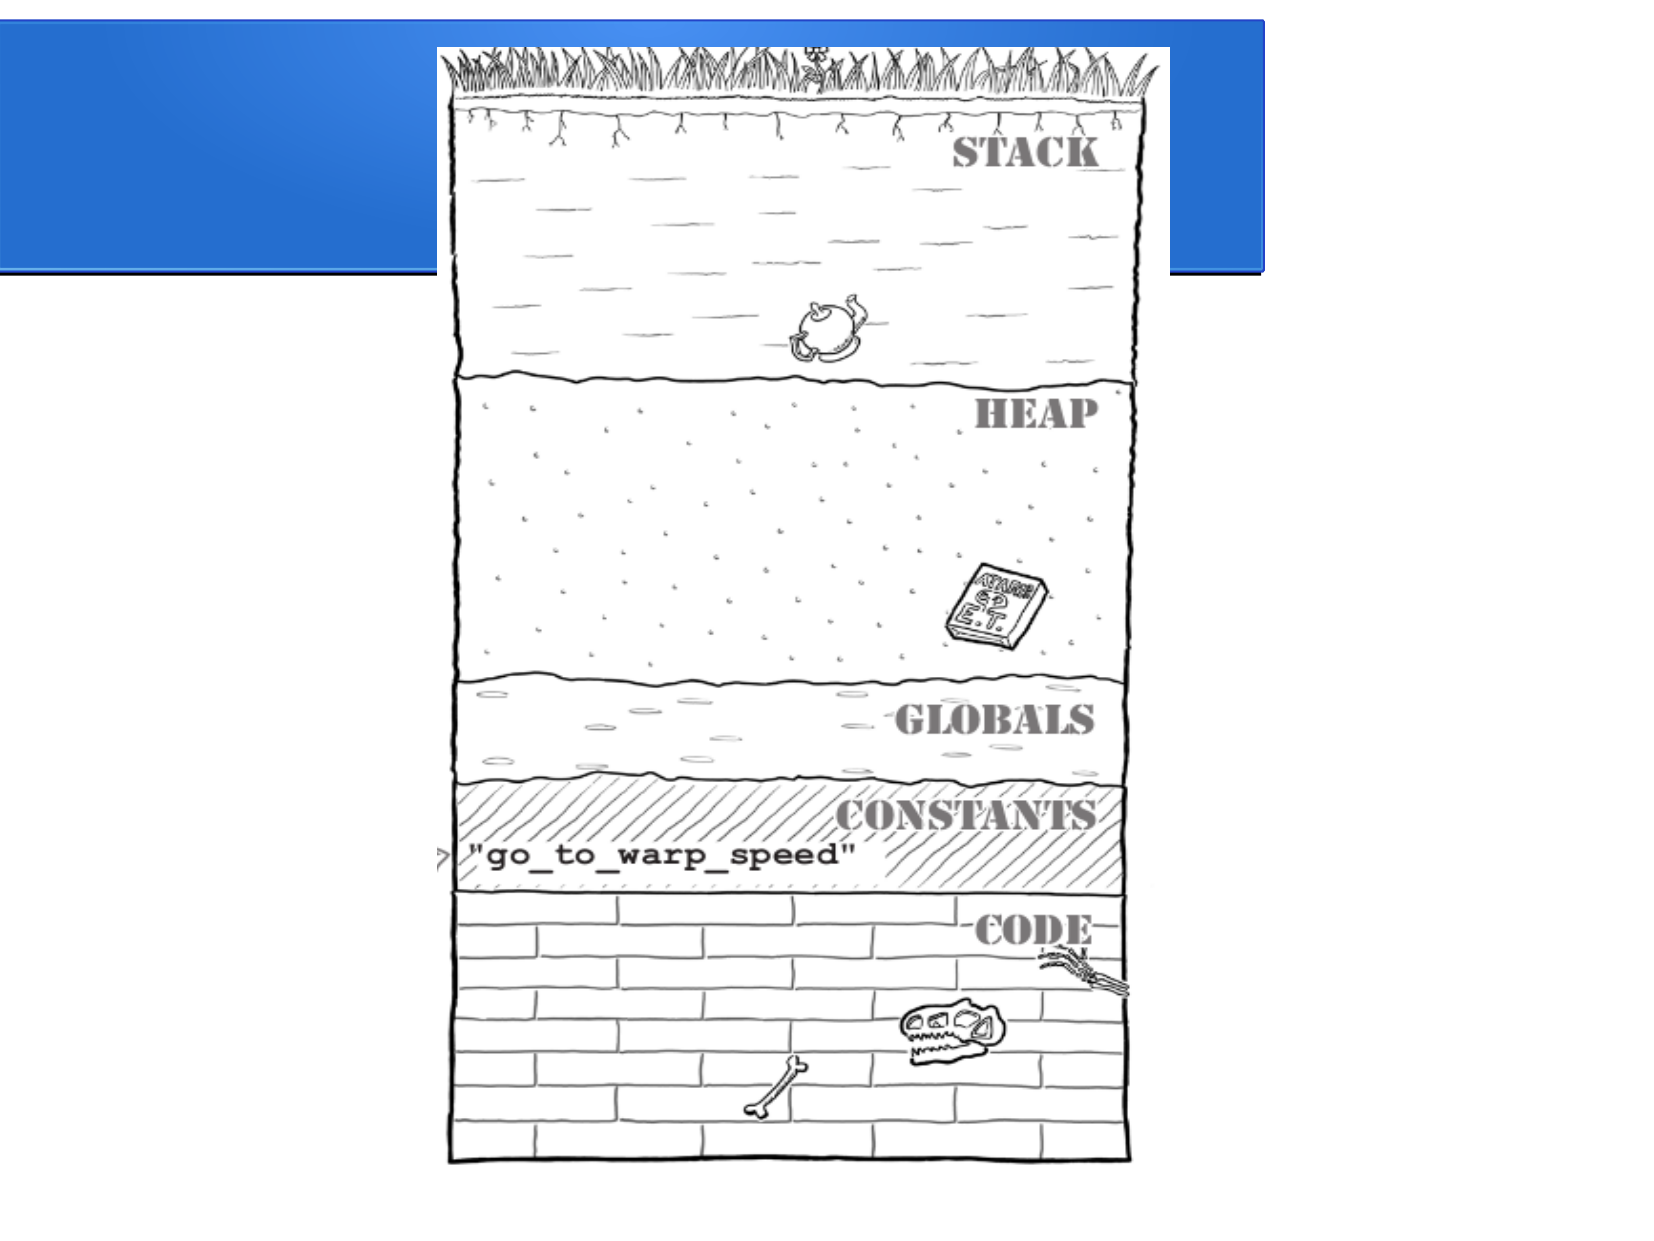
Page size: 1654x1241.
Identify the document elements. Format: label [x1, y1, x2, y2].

picture [437, 47, 1170, 1170]
